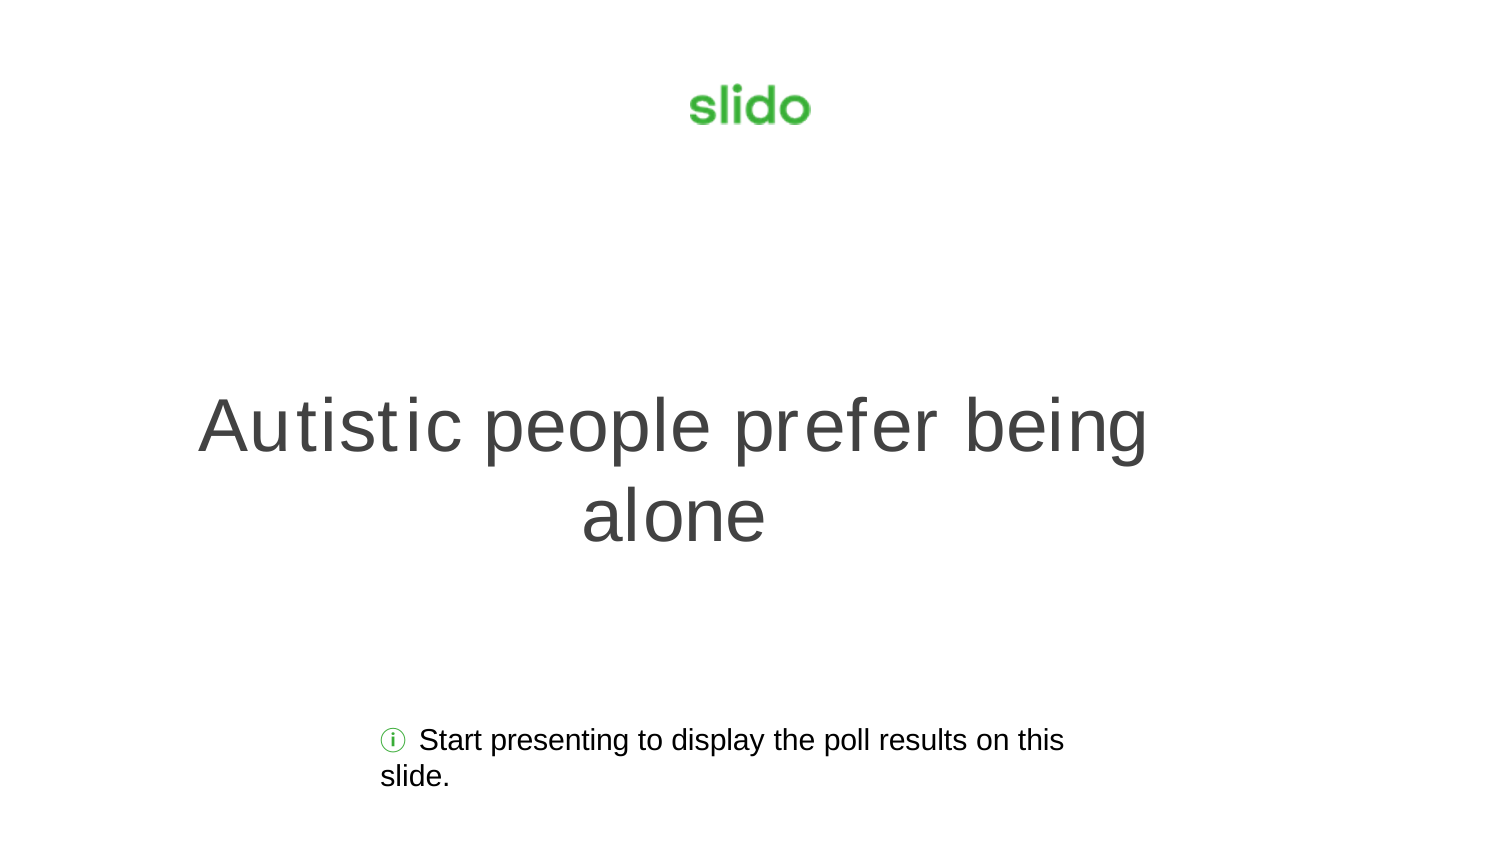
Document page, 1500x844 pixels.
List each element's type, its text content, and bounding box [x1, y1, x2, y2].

title Autistic people prefer being alone [195, 373, 1305, 469]
text_box ⓘ Start presenting to display the poll results on this slide. [378, 718, 1122, 759]
